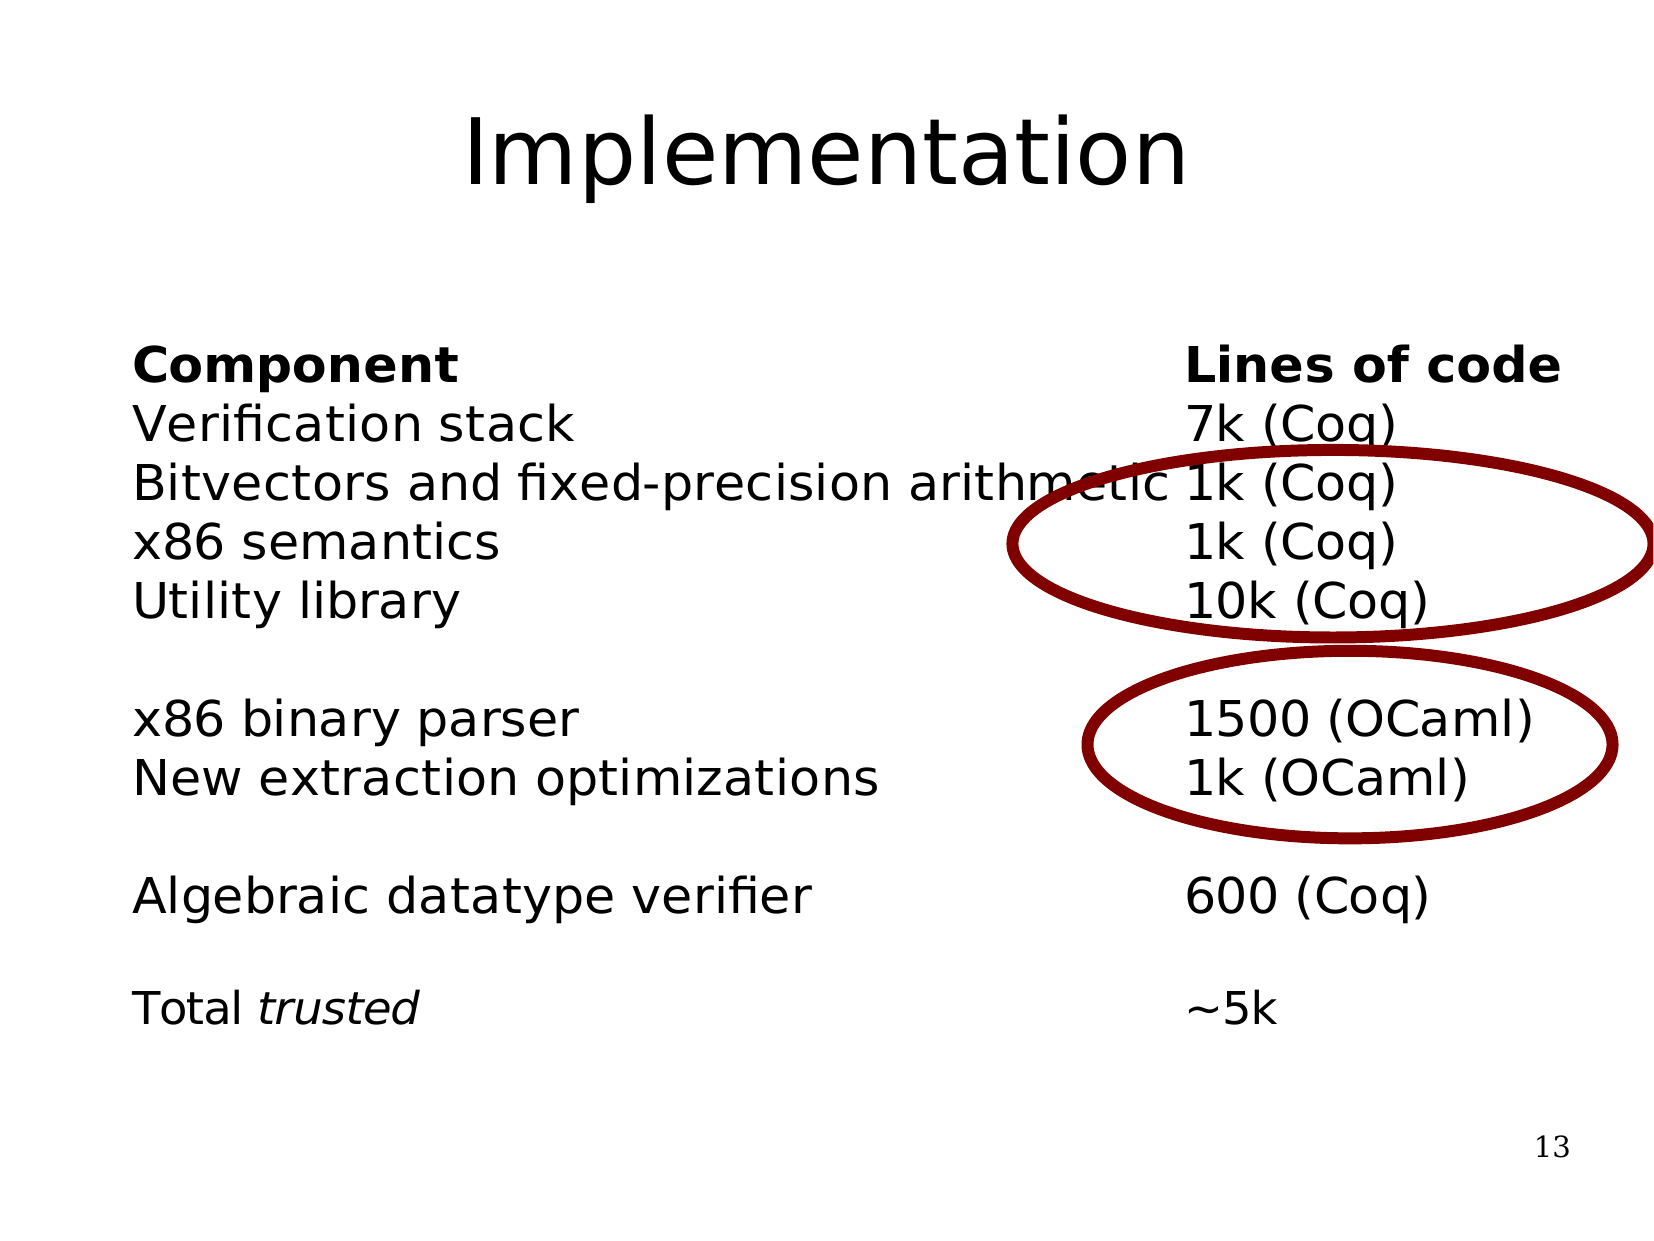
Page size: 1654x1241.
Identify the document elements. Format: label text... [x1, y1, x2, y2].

title Implementation [82, 49, 1571, 257]
chart [1094, 657, 1606, 832]
chart [1019, 456, 1647, 631]
chart [129, 337, 1654, 1148]
